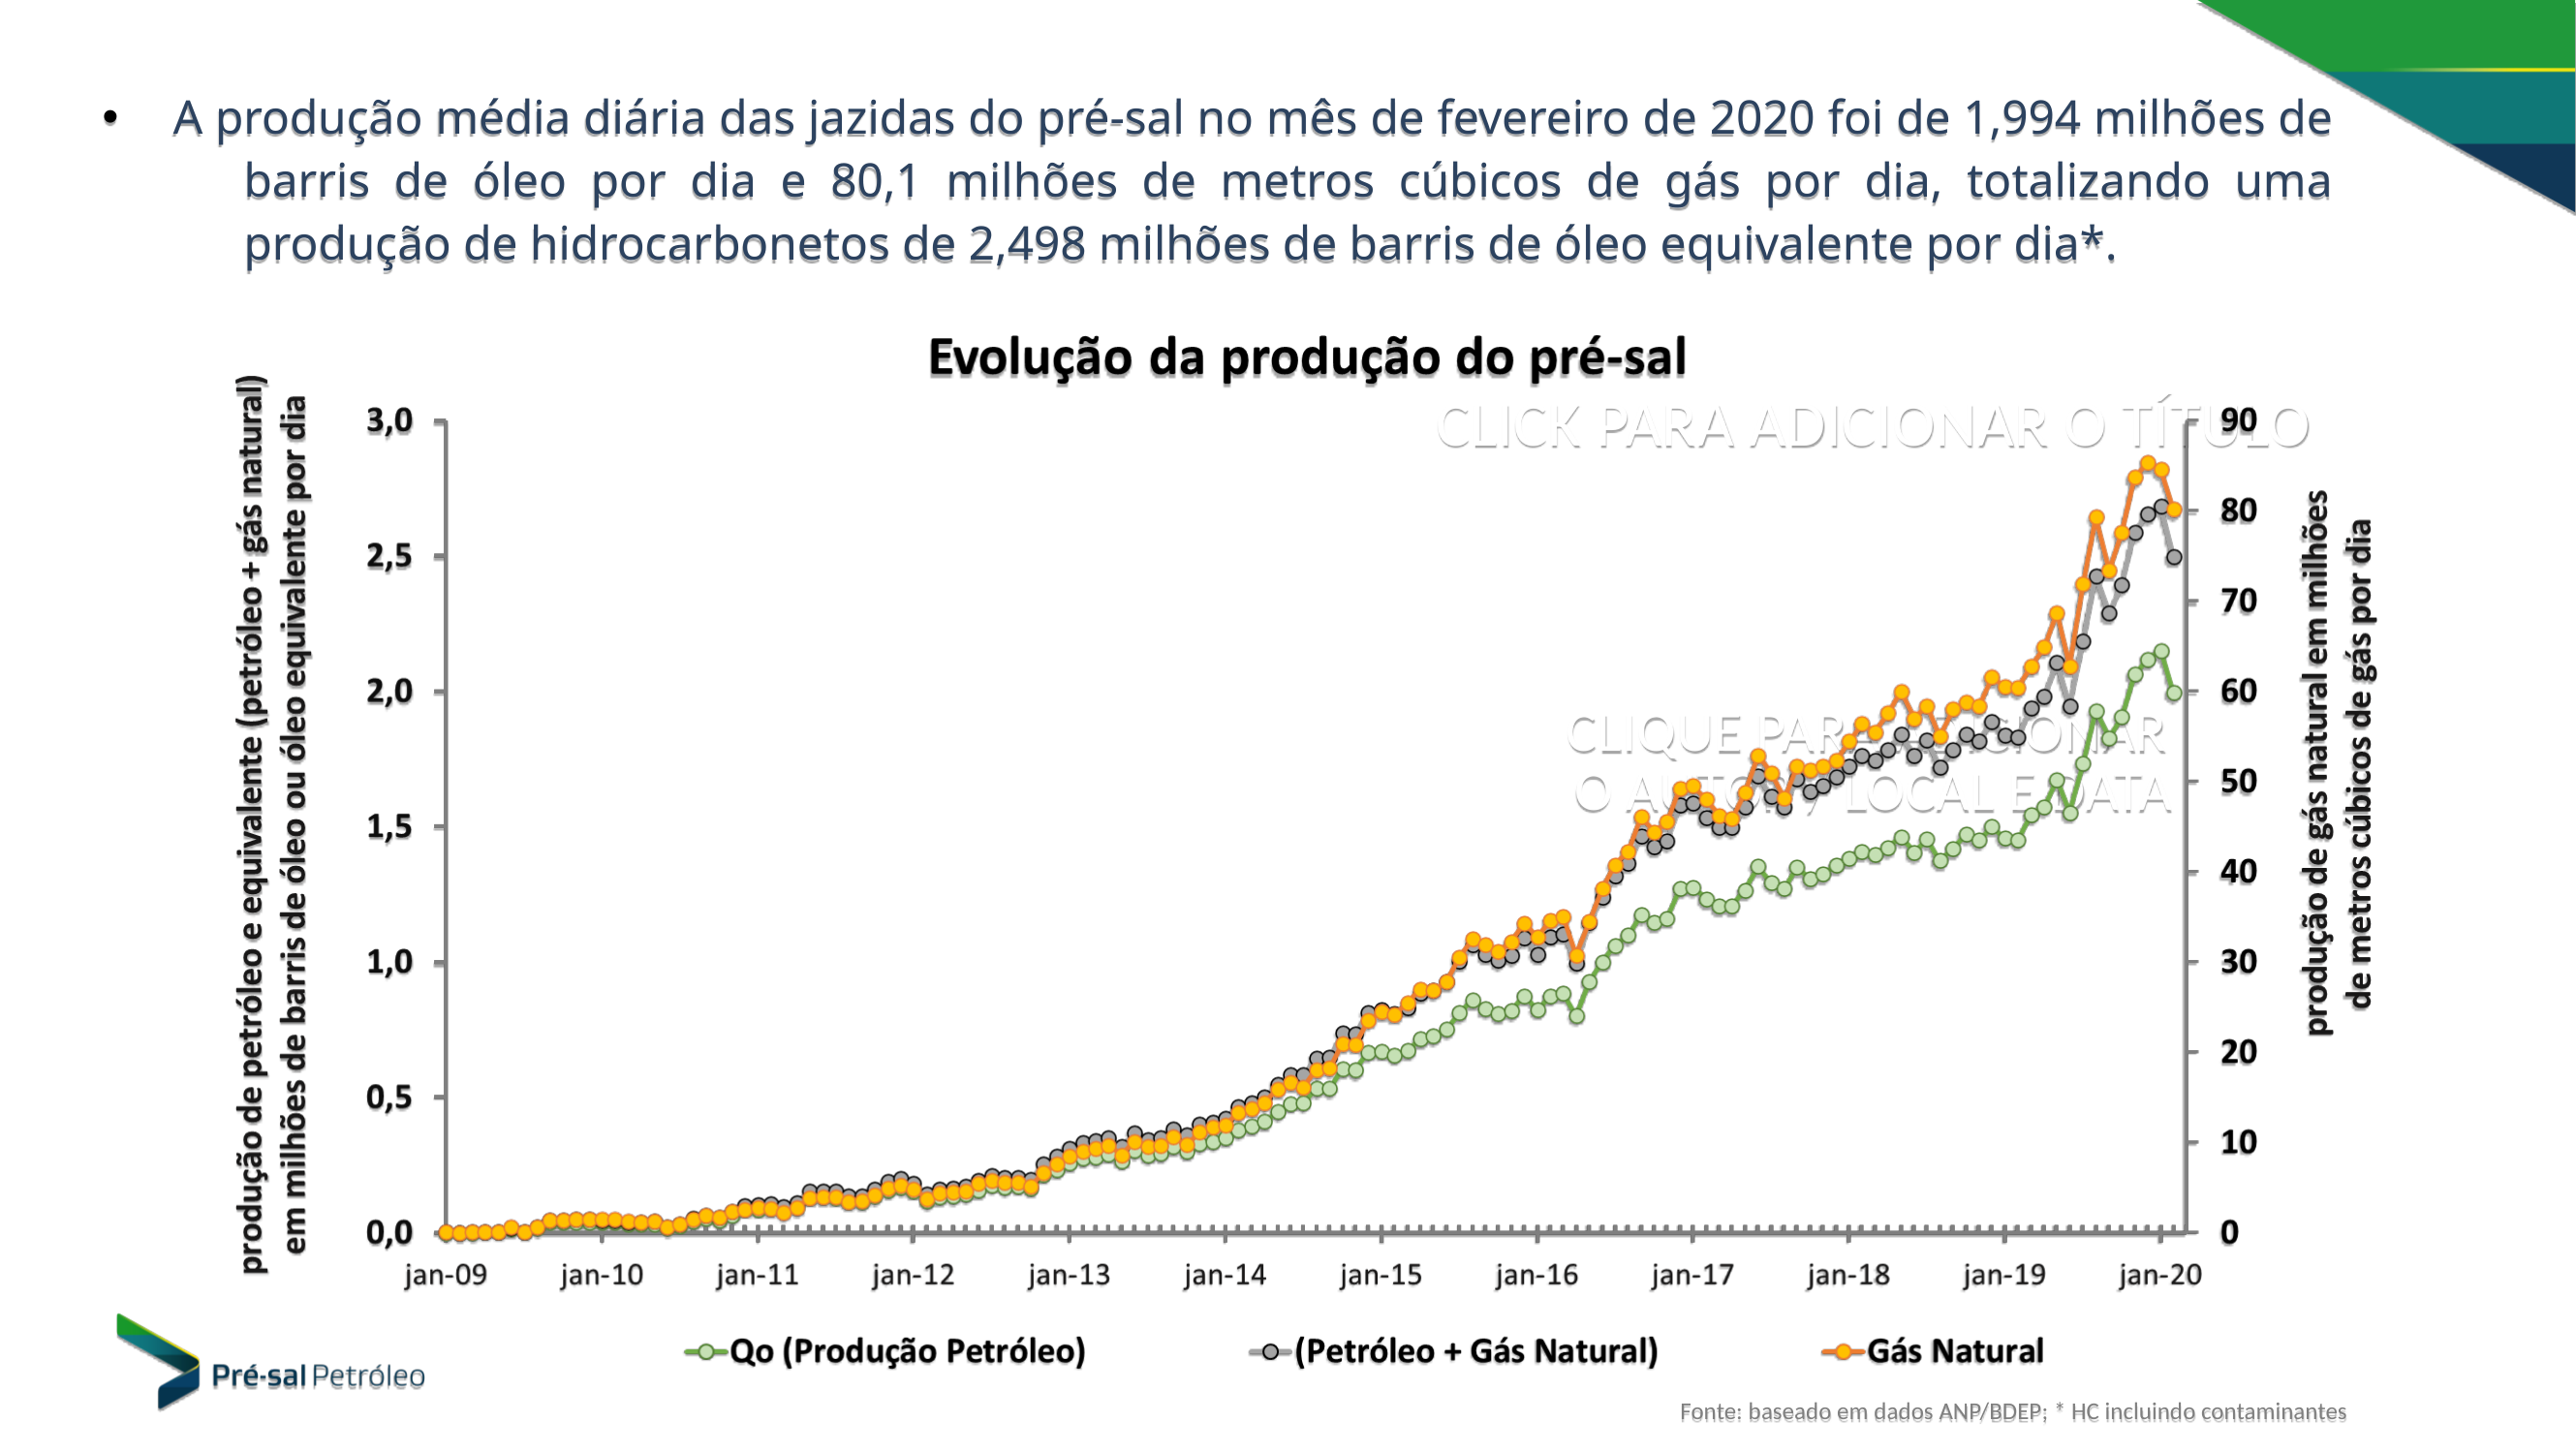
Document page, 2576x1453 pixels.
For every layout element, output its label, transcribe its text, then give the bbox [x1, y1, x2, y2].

picture [199, 280, 2405, 1453]
text_box A produção média diária das jazidas do pré-sal no mês de fevereiro de 2020 foi de 1,994 milhões de barris de óleo por dia e 80,1 milhões de metros cúbicos de gás por dia, totalizando uma produção de hidrocarbonetos de 2,498 milhões de barris de óleo equivalente por dia*. [87, 77, 2349, 324]
text_box Fonte: baseado em dados ANP/BDEP; * HC incluindo contaminantes [1665, 1388, 2374, 1433]
